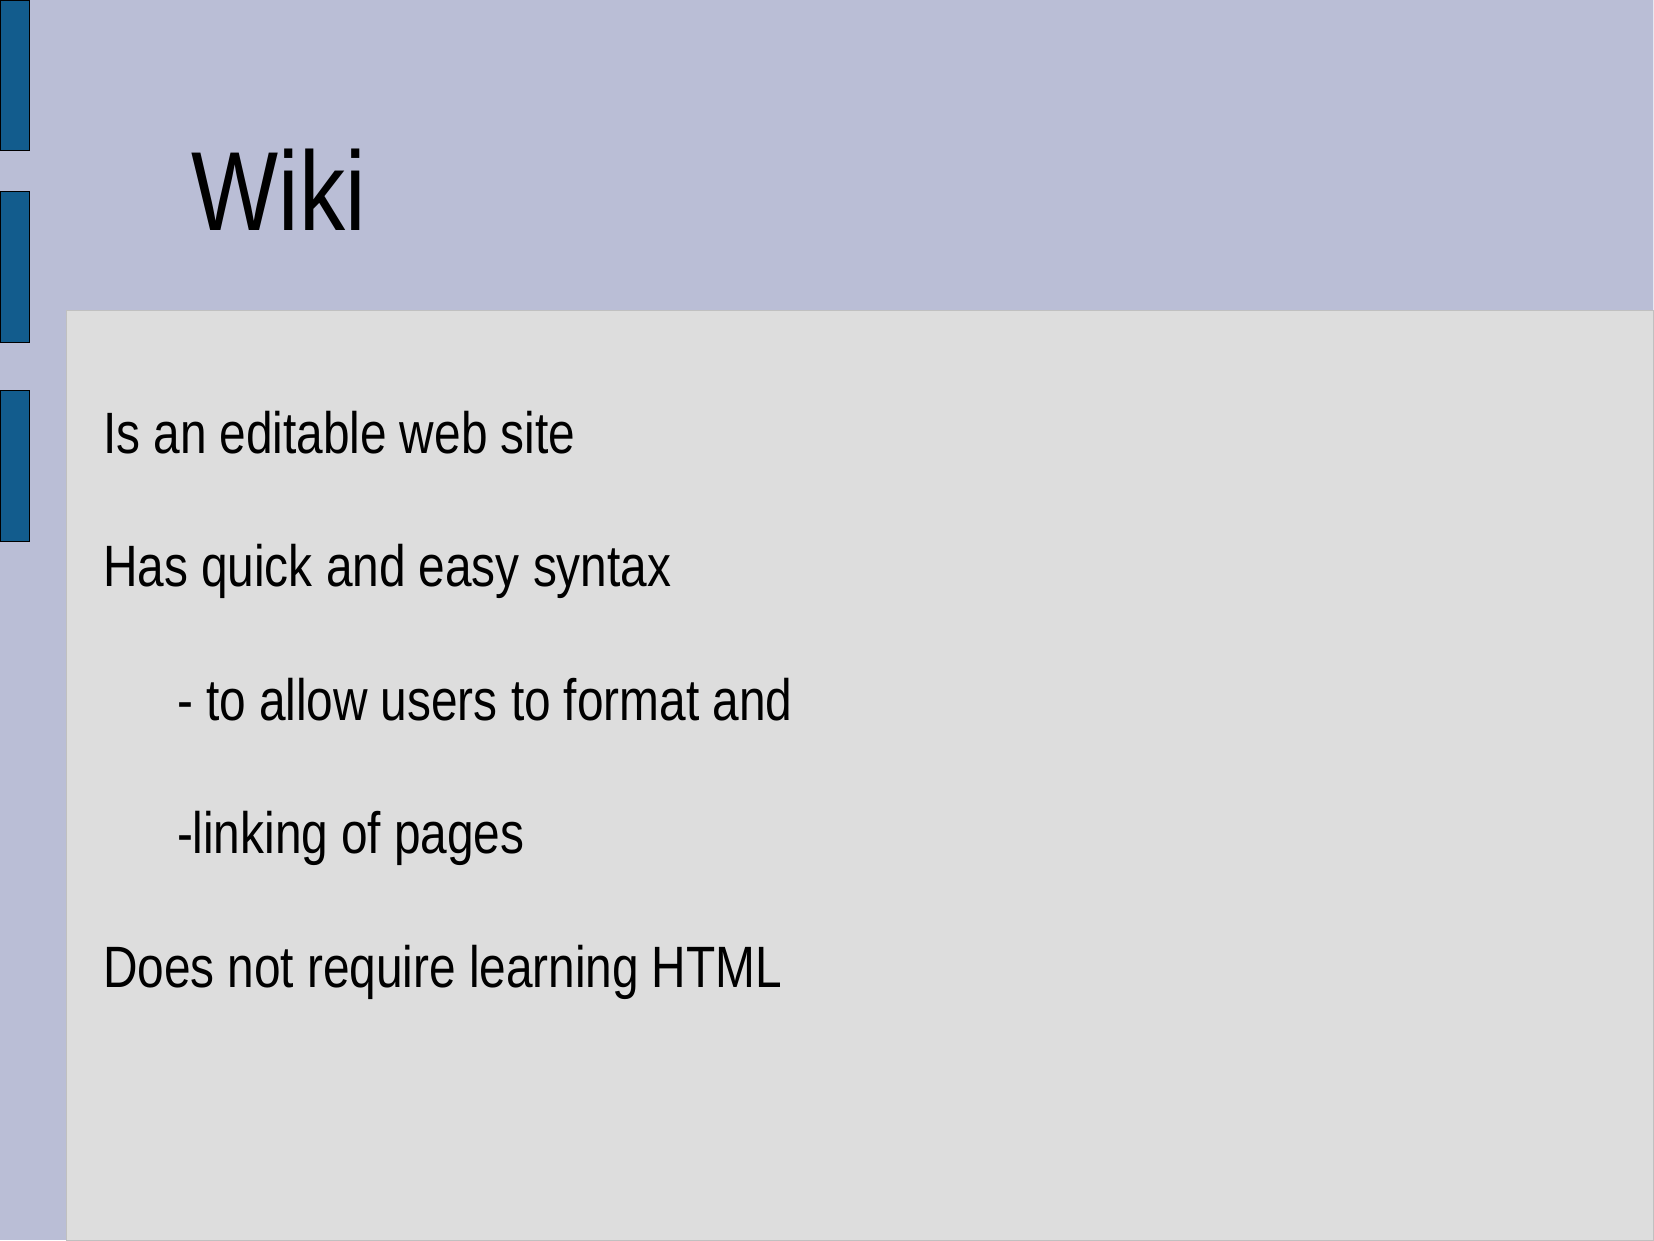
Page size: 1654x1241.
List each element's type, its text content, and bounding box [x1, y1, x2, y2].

text_box Wiki [177, 118, 1241, 261]
text_box Is an editable web site Has quick and easy syntax - to allow users to format and -linking of pages Does not require learning HTML [88, 324, 1625, 1211]
